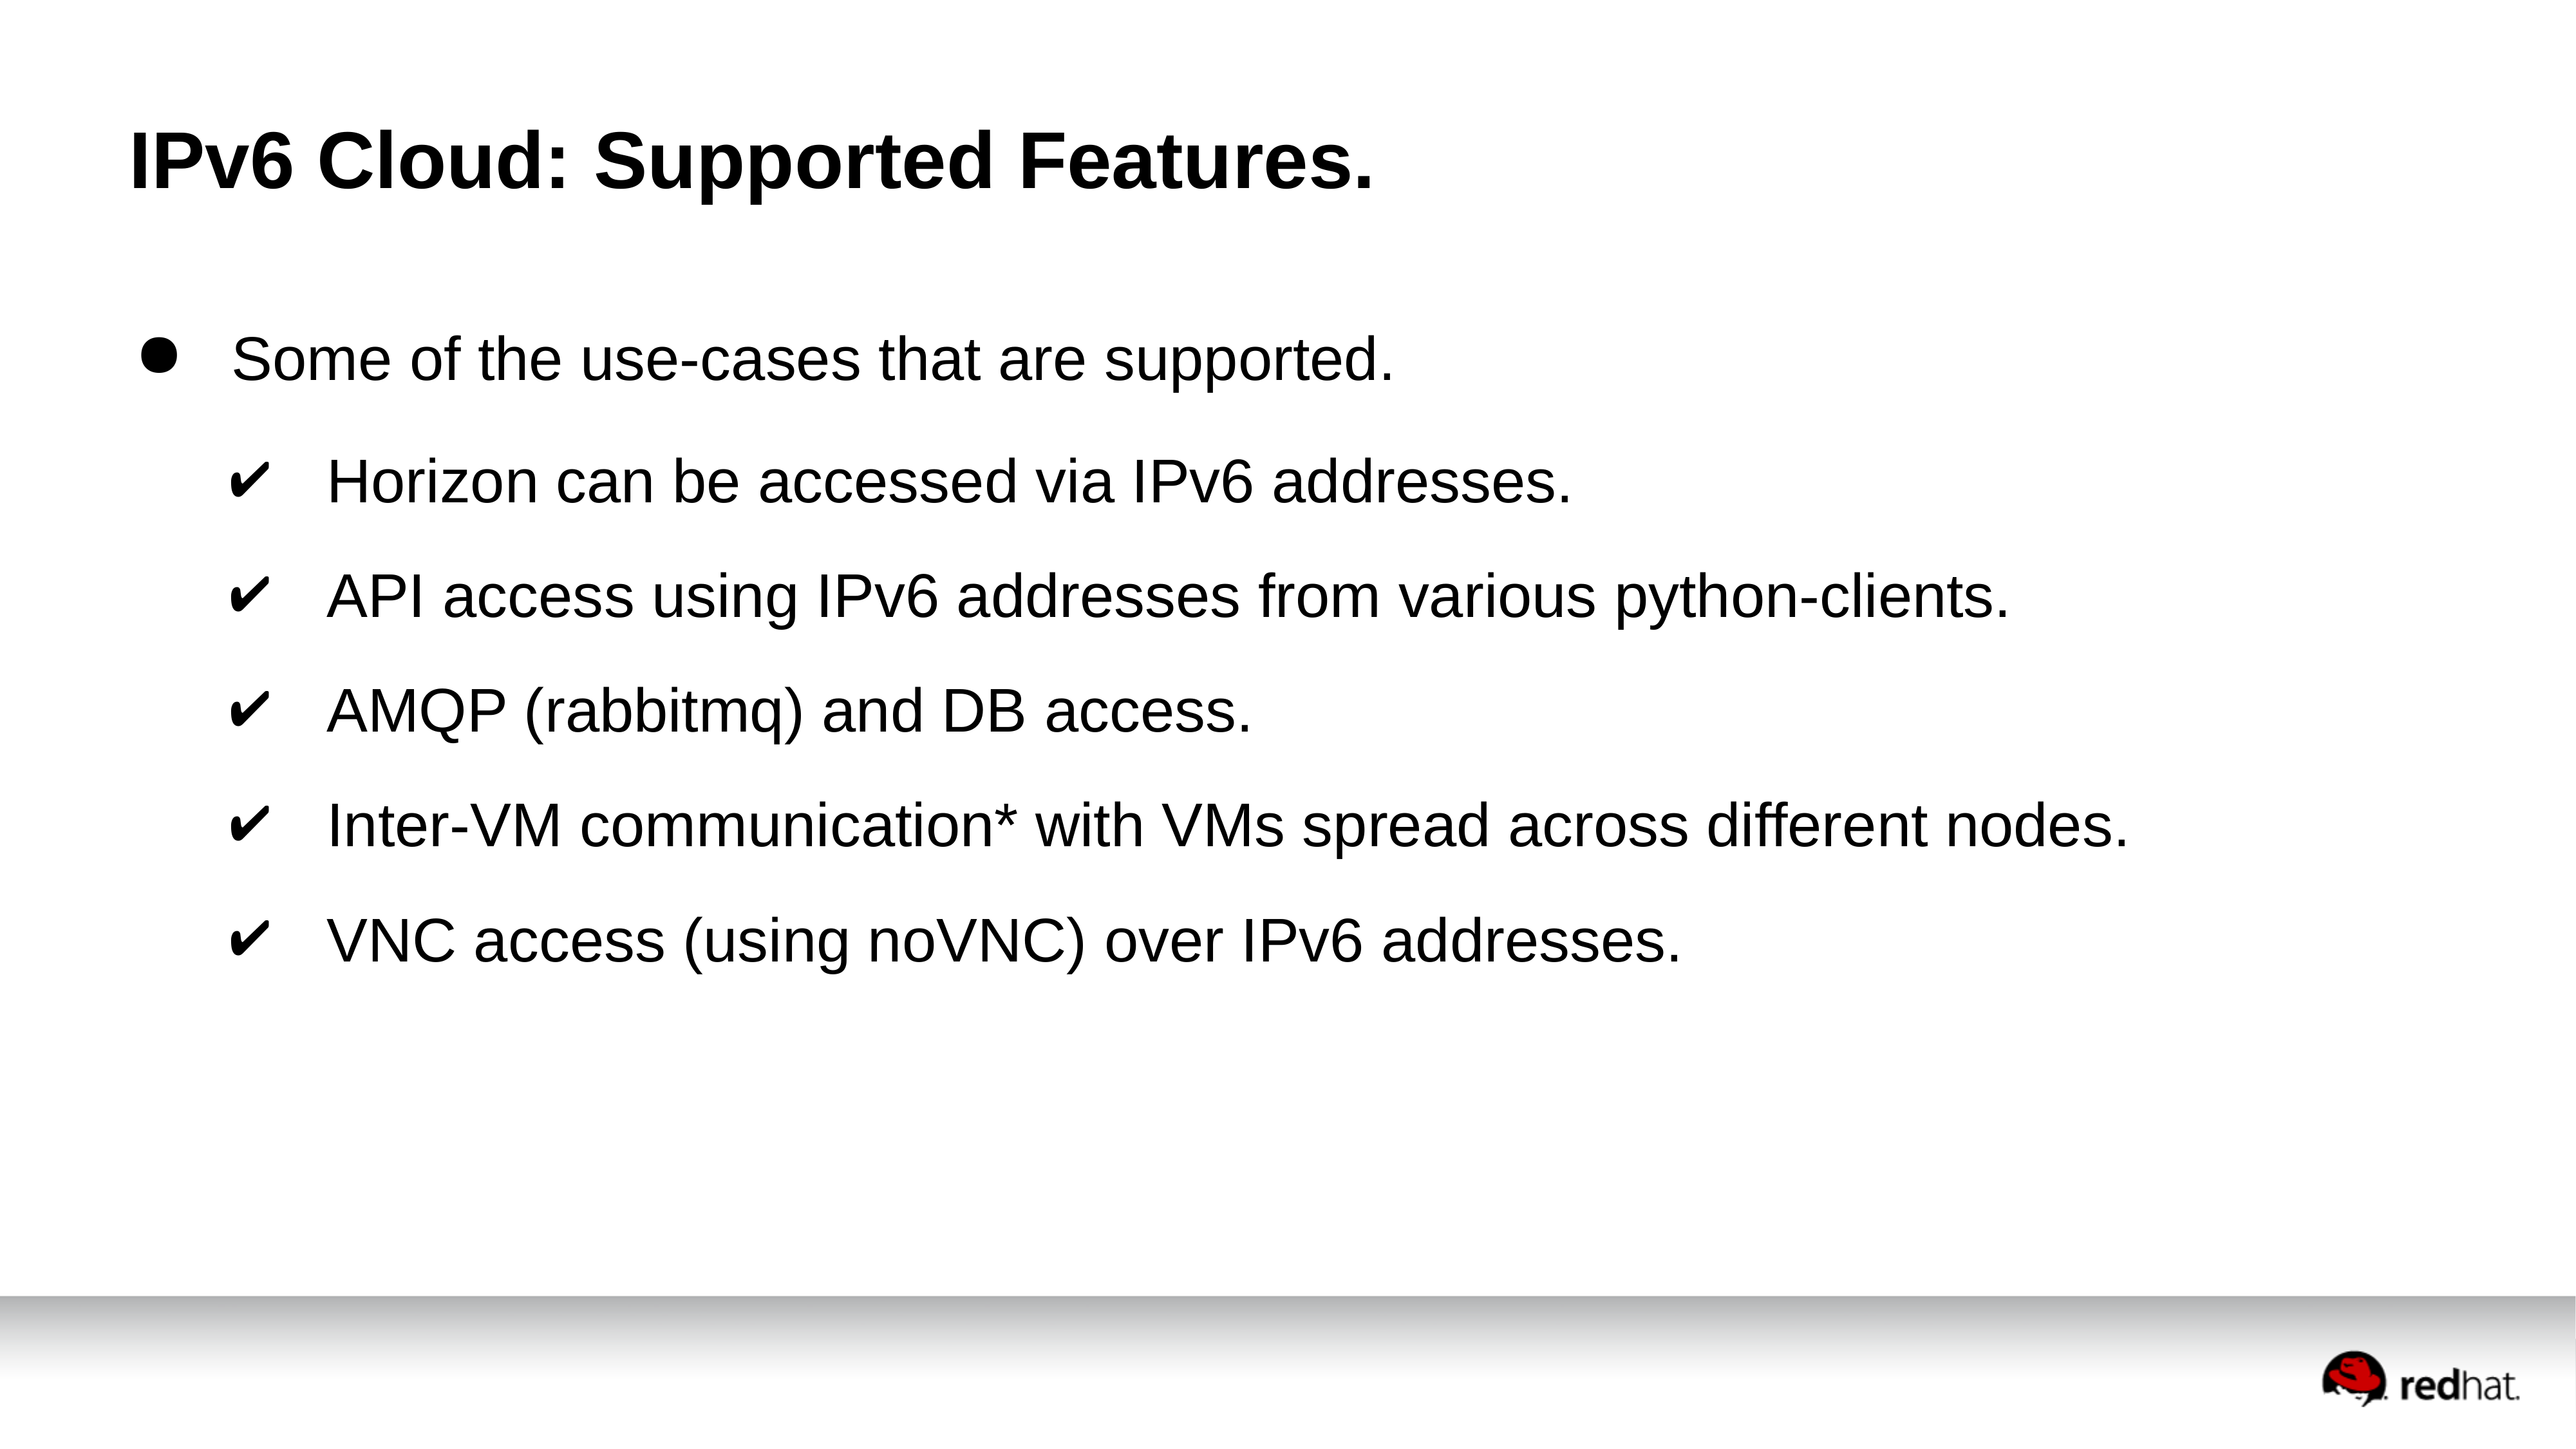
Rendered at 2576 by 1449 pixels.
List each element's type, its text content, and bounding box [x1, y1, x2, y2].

picture [0, 0, 2576, 1449]
list Some of the use-cases that are supported. Horizon can be accessed via IPv6 addresses. API access using IPv6 addresses from various python-clients. AMQP (rabbitmq) and DB access. Inter-VM communication* with VMs spread across different nodes. VNC access (using noVNC) over IPv6 addresses. [123, 289, 2425, 1208]
title IPv6 Cloud: Supported Features. [129, 100, 2261, 222]
